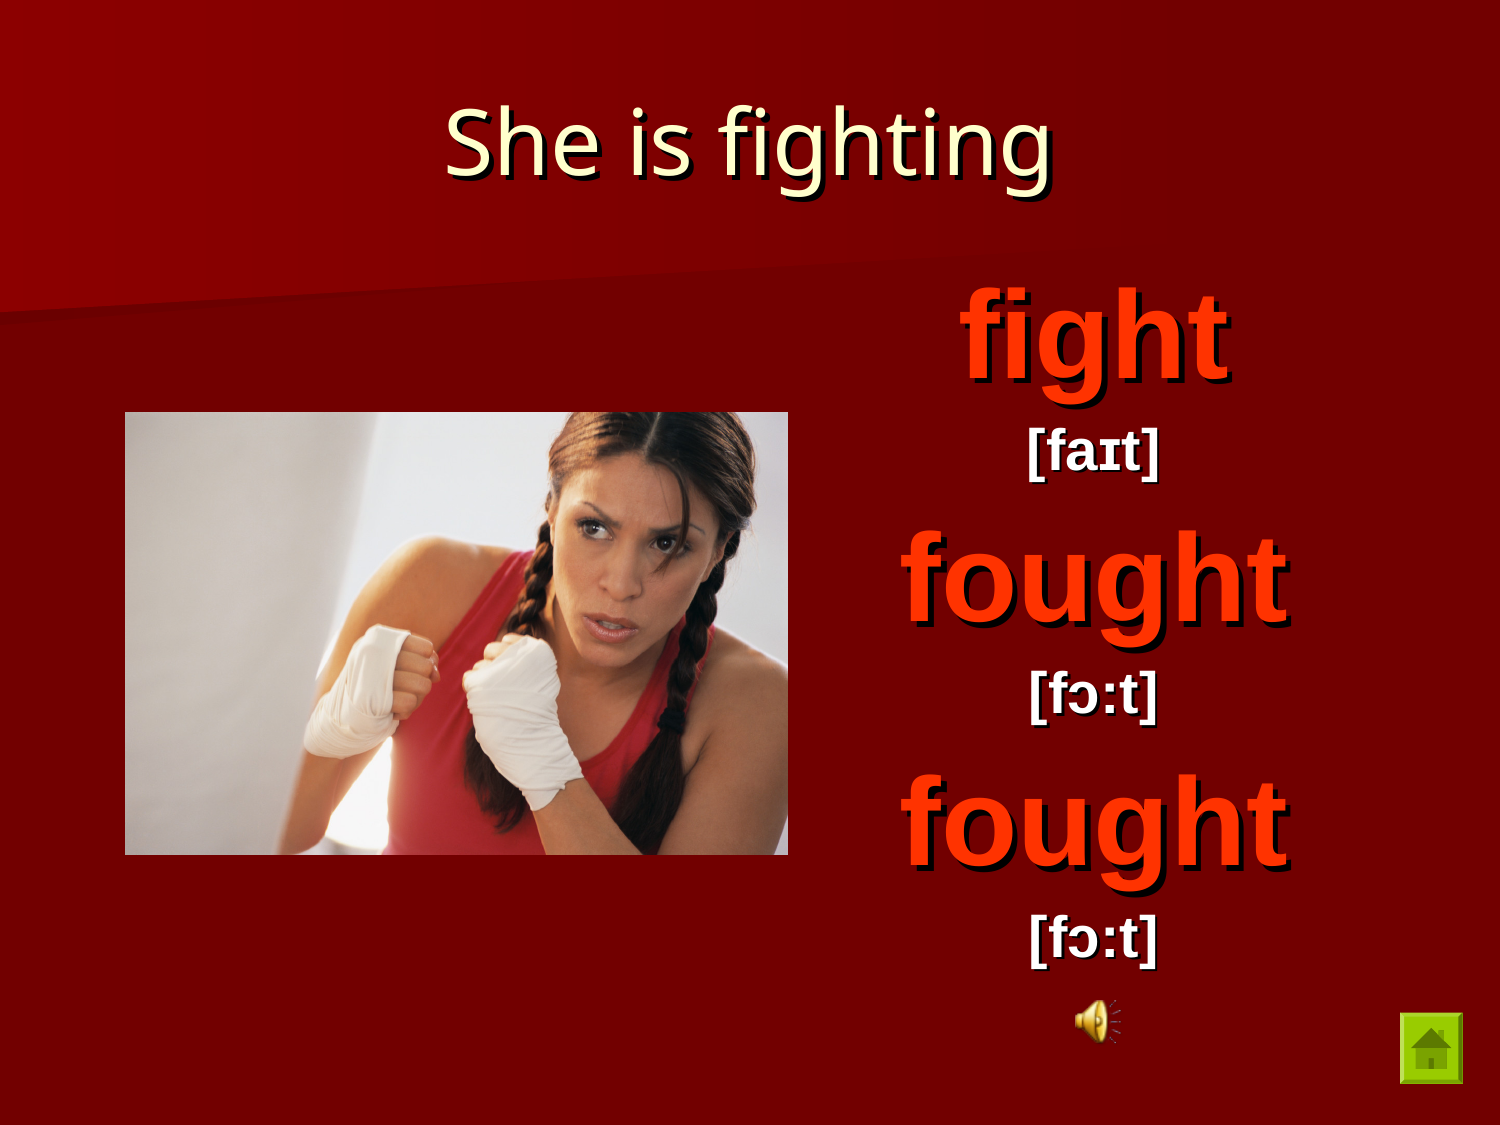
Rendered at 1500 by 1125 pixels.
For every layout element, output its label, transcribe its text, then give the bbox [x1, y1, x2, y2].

text_box [1401, 1012, 1463, 1084]
picture [1074, 999, 1126, 1051]
picture [125, 412, 788, 855]
list fight [faɪt] fought [fɔ:t] fought [fɔ:t] [762, 262, 1426, 1000]
title She is fighting [75, 45, 1426, 233]
